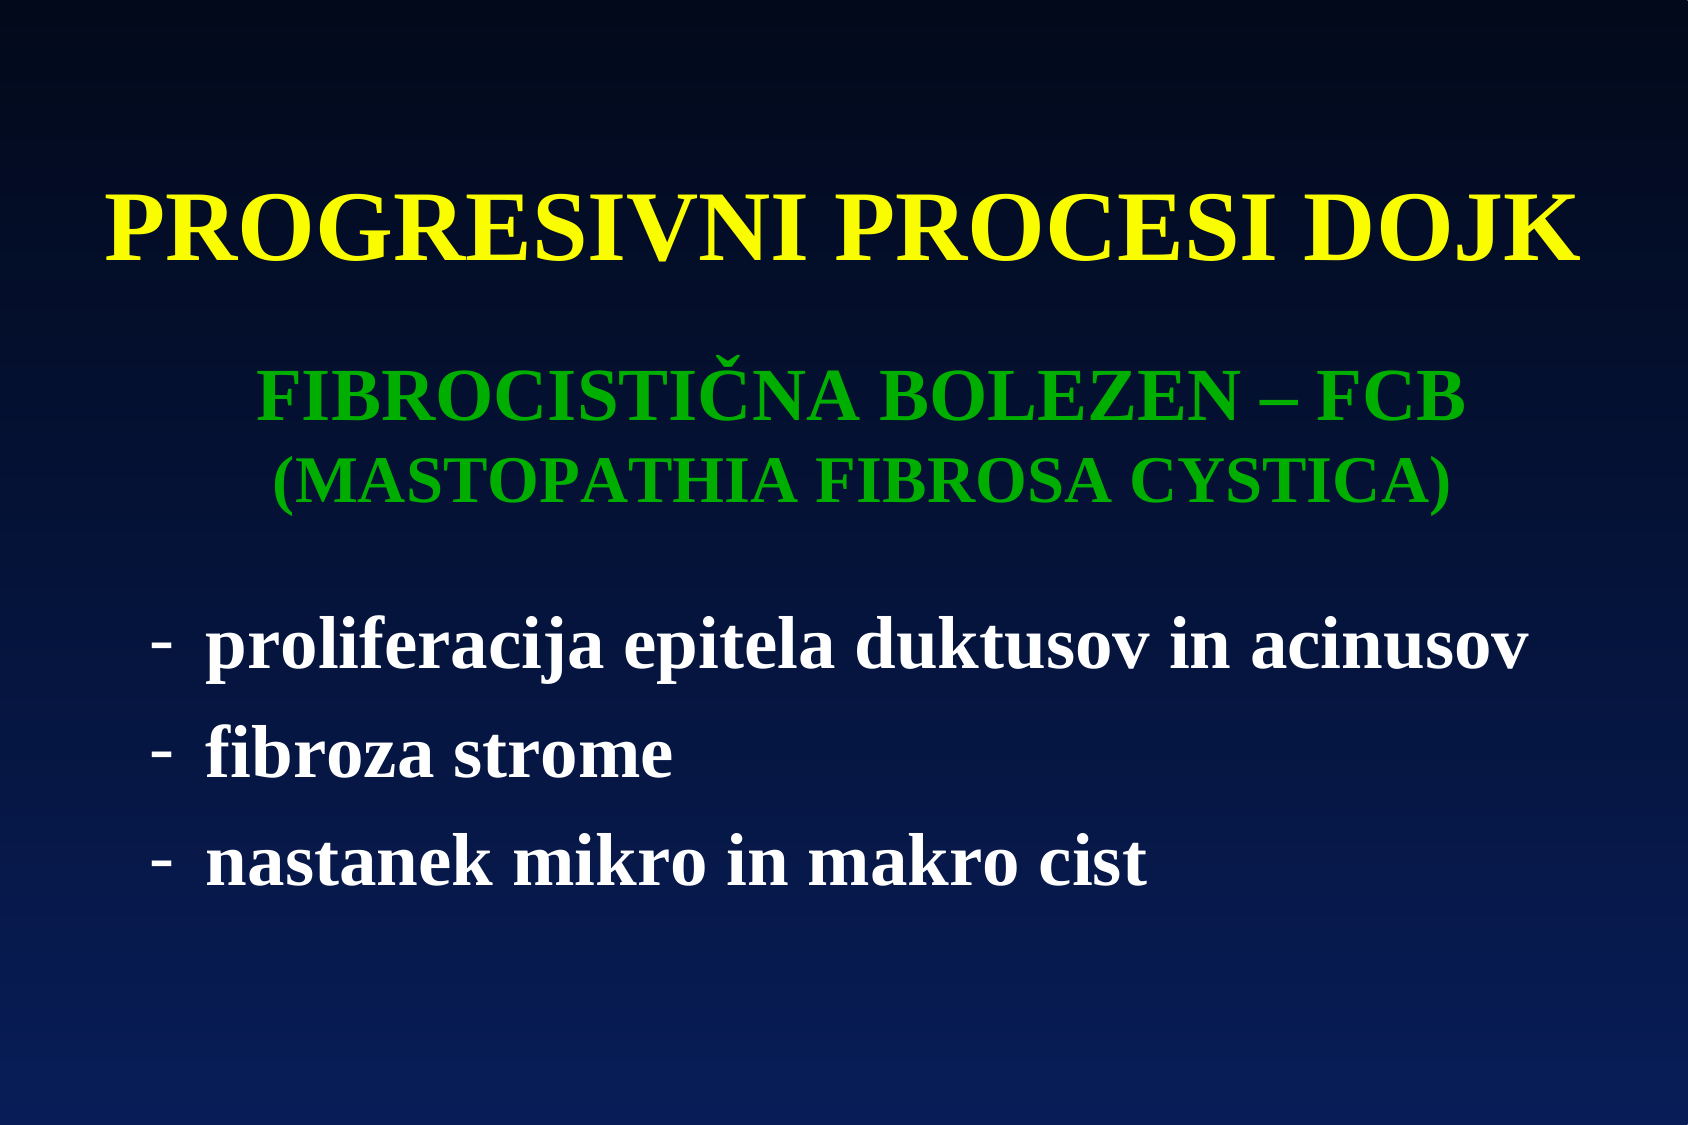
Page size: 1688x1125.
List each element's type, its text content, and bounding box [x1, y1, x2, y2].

list proliferacija epitela duktusov in acinusov fibroza strome nastanek mikro in makro cist [134, 586, 1636, 1036]
text_box FIBROCISTIČNA BOLEZEN – FCB (MASTOPATHIA FIBROSA CYSTICA) [241, 337, 1483, 524]
title PROGRESIVNI PROCESI DOJK [0, 101, 1688, 340]
